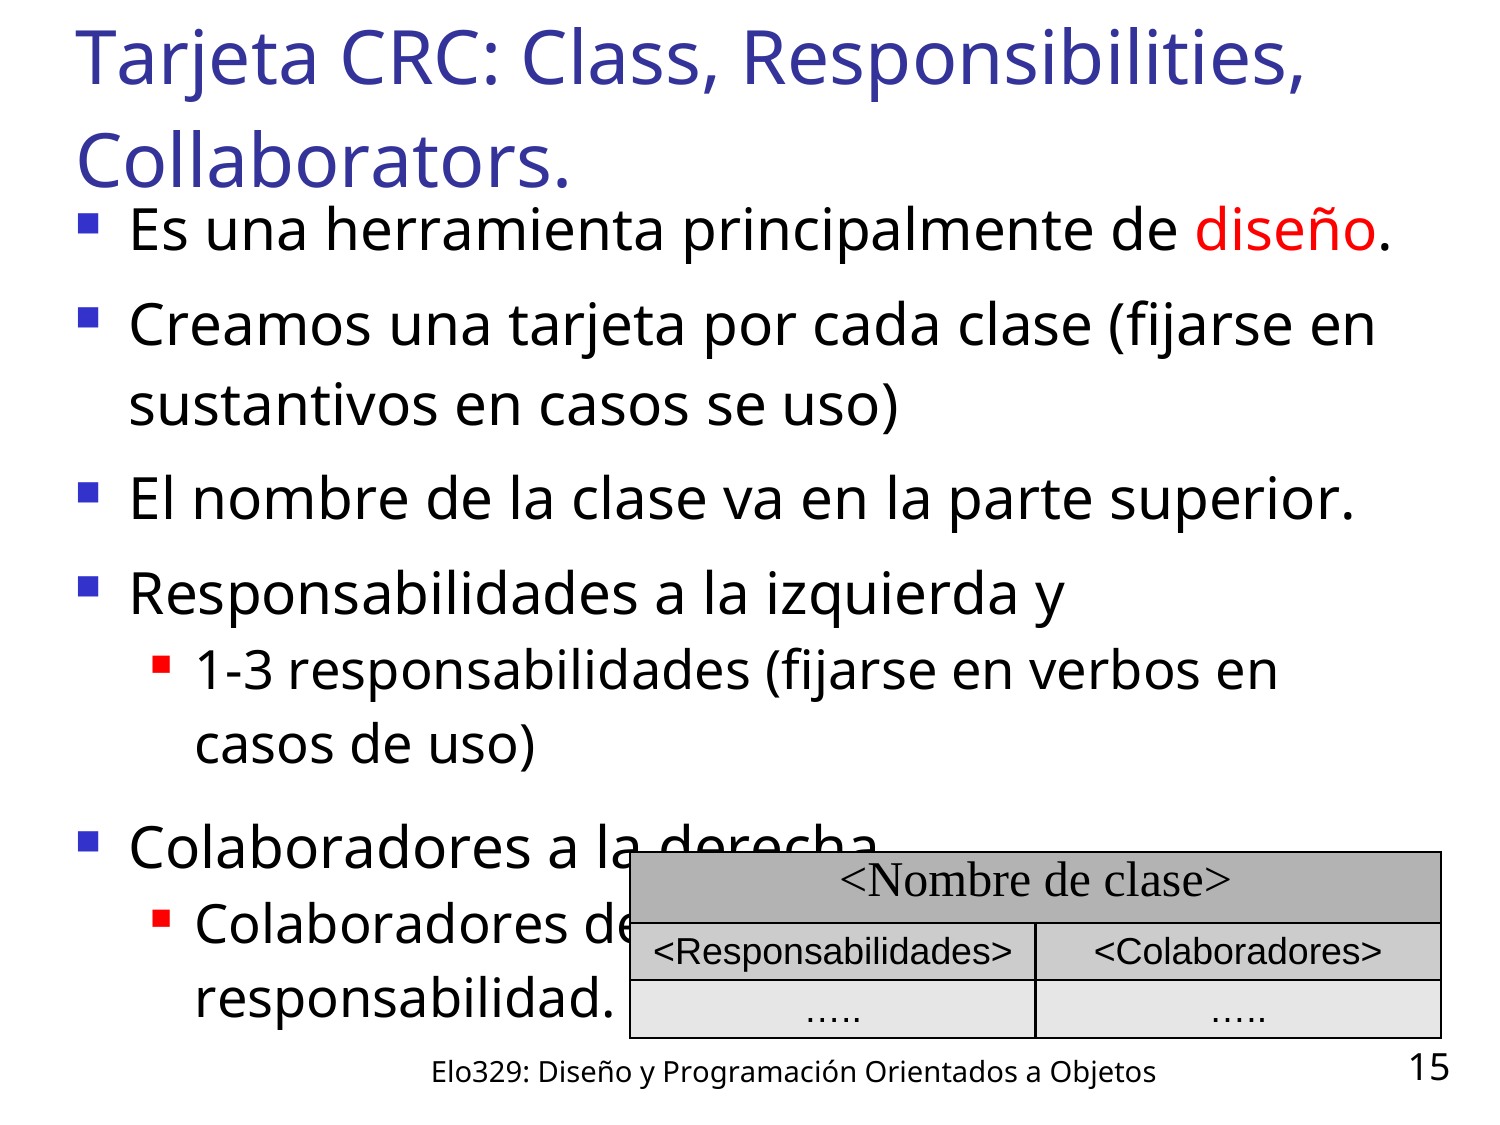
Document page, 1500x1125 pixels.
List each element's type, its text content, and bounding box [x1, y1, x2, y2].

title Tarjeta CRC: Class, Responsibilities, Collaborators. [75, 23, 1426, 190]
table_header <Nombre de clase> [631, 853, 1440, 922]
list Es una herramienta principalmente de diseño. Creamos una tarjeta por cada clase (fijarse en sustantivos en casos se uso)‏ El nombre de la clase va en la parte superior. Responsabilidades a la izquierda y 1-3 responsabilidades (fijarse en verbos en casos de uso)‏ Colaboradores a la derecha. Colaboradores de la clase, no de cada responsabilidad. [75, 187, 1398, 1048]
table_cell ….. [631, 981, 1034, 1037]
table_cell <Colaboradores> [1037, 924, 1440, 979]
table_cell ….. [1037, 981, 1440, 1037]
table_cell <Responsabilidades> [631, 924, 1034, 979]
